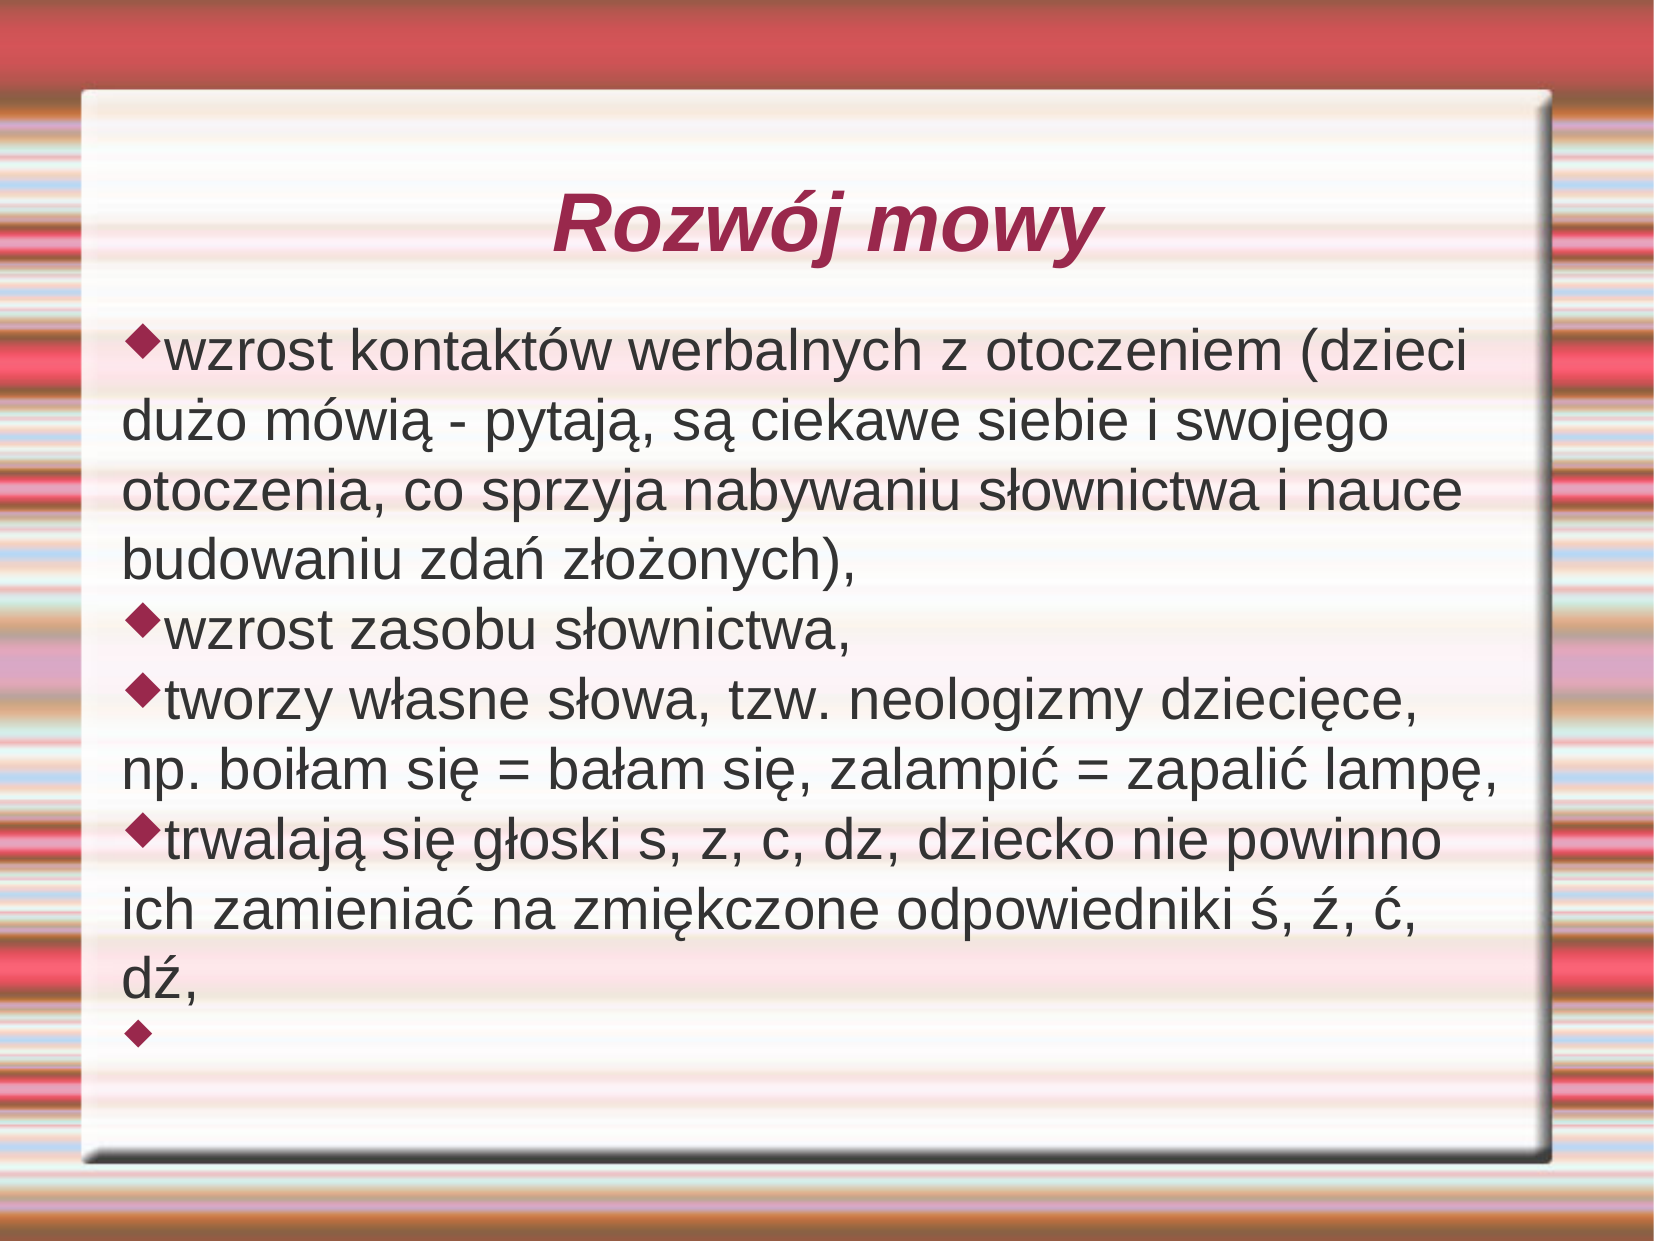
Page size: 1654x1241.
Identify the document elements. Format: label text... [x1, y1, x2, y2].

title Rozwój mowy [121, 114, 1534, 322]
list wzrost kontaktów werbalnych z otoczeniem (dzieci dużo mówią - pytają, są ciekawe siebie i swojego otoczenia, co sprzyja nabywaniu słownictwa i nauce budowaniu zdań złożonych), wzrost zasobu słownictwa, tworzy własne słowa, tzw. neologizmy dziecięce, np. boiłam się = bałam się, zalampić = zapalić lampę, trwalają się głoski s, z, c, dz, dziecko nie powinno ich zamieniać na zmiękczone odpowiedniki ś, ź, ć, dź, [121, 312, 1503, 1241]
